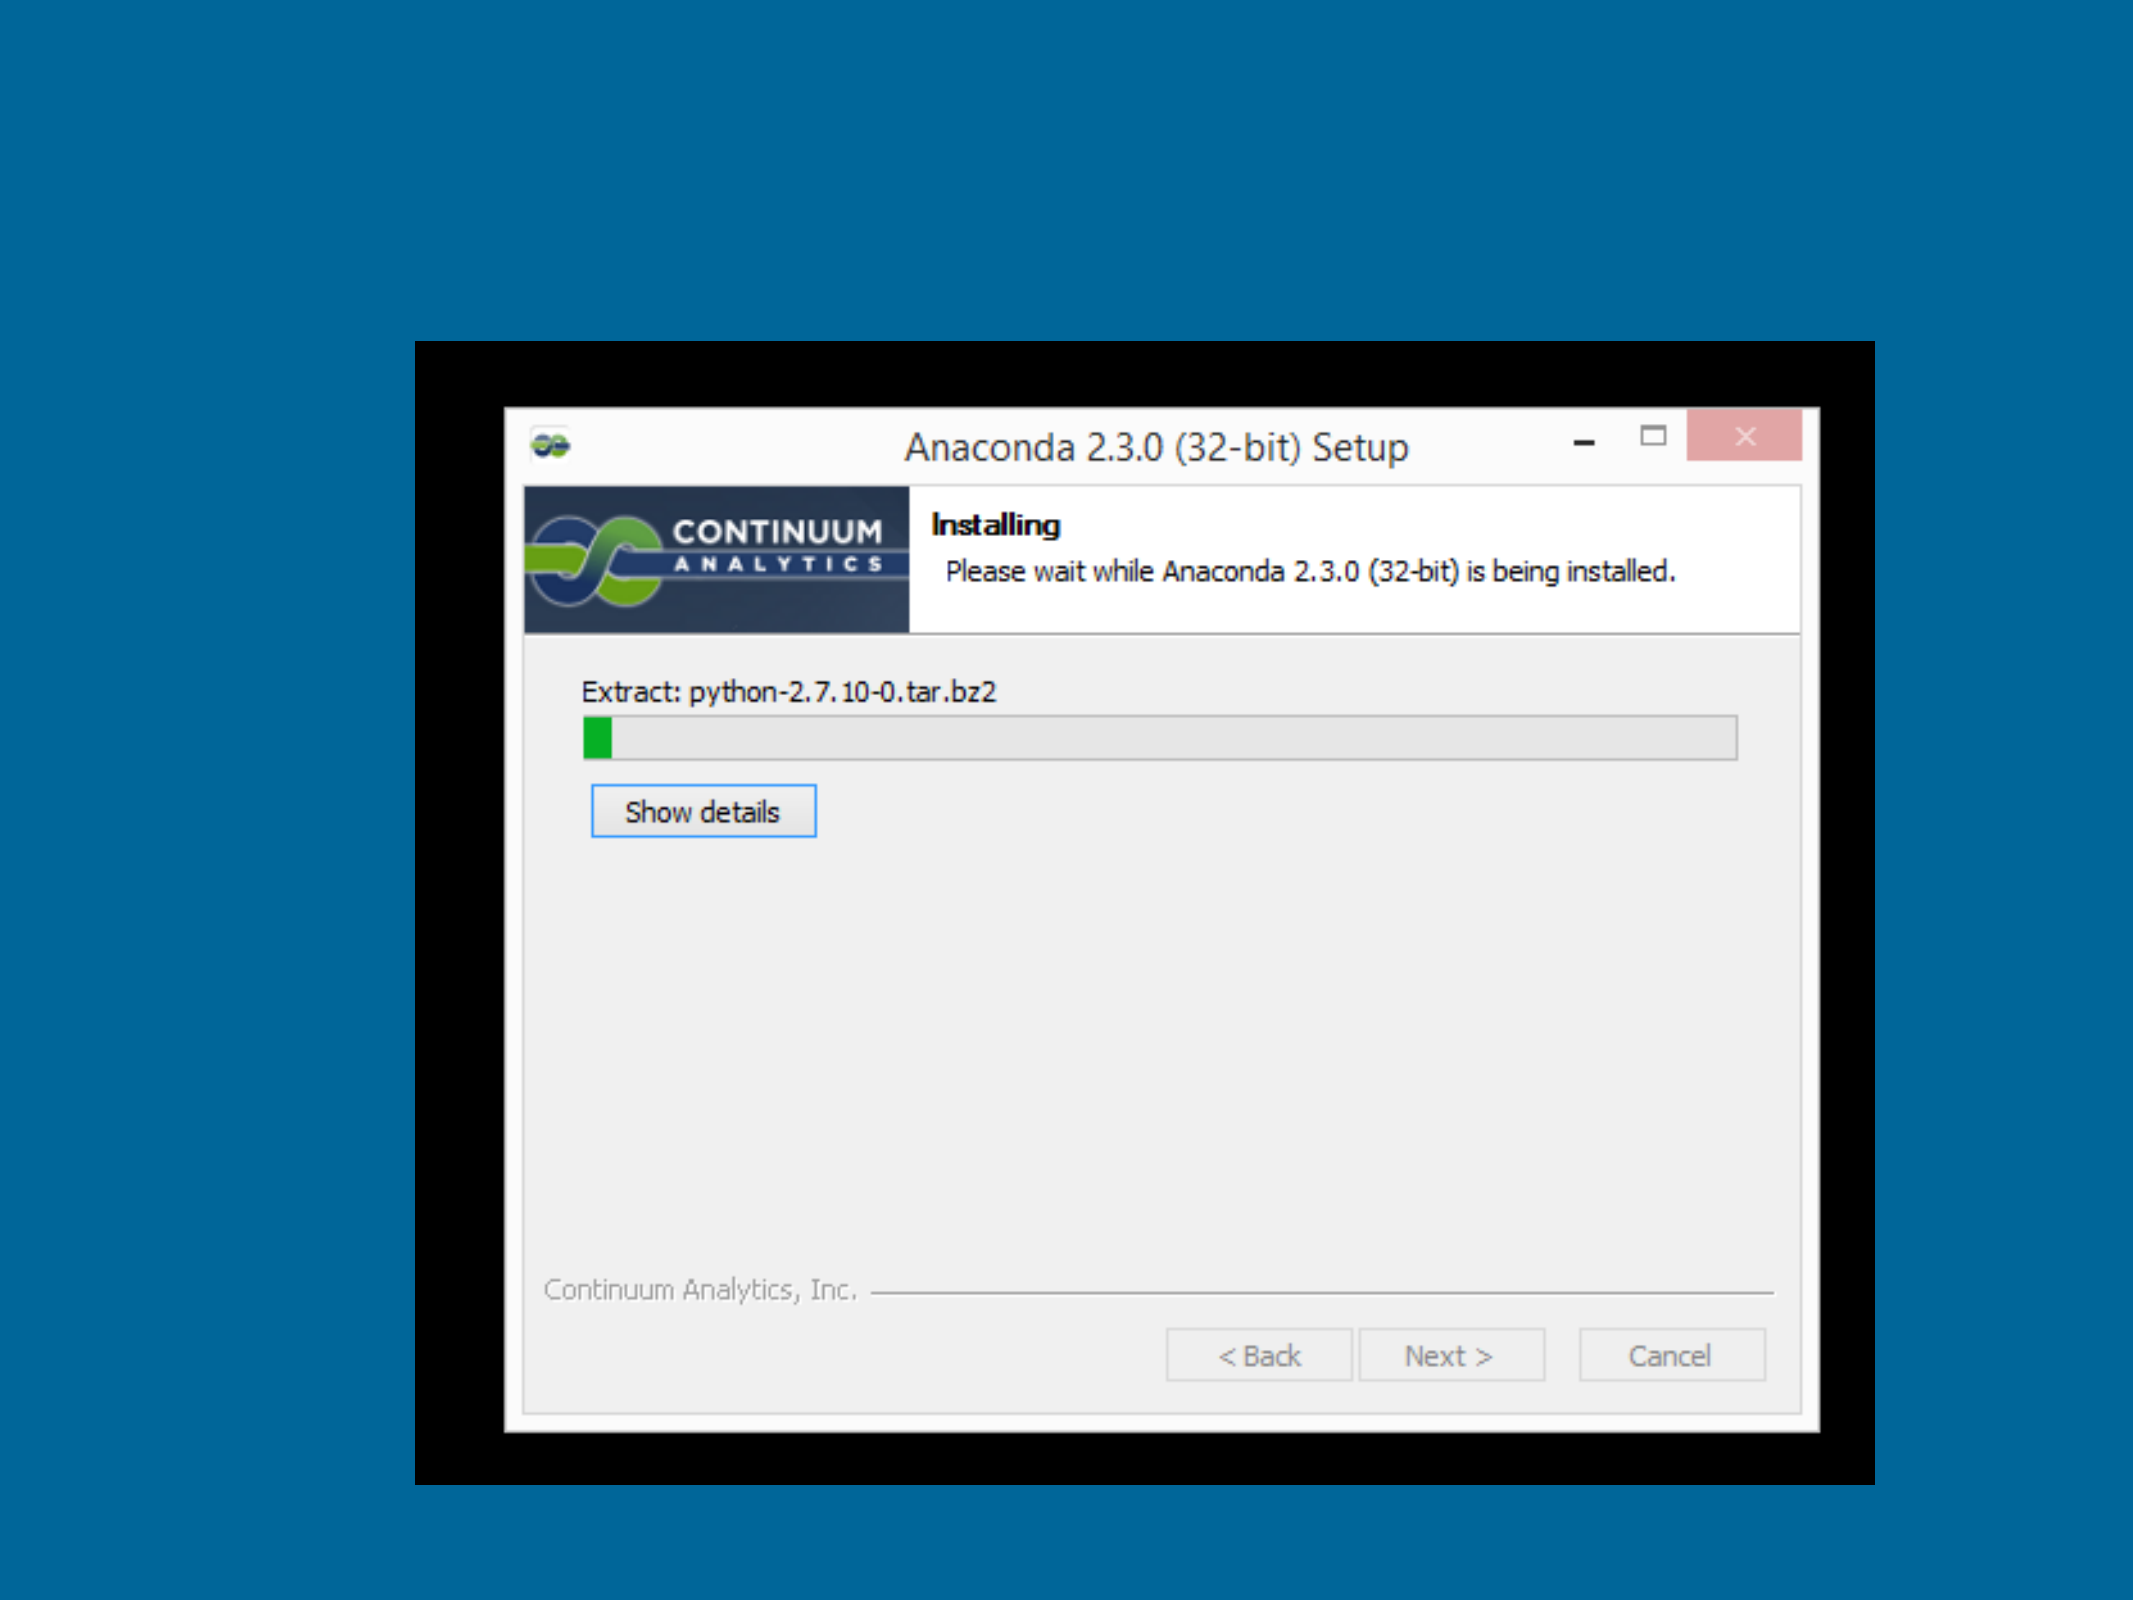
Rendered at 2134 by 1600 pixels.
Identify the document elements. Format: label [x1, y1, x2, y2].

picture [416, 342, 1874, 1484]
